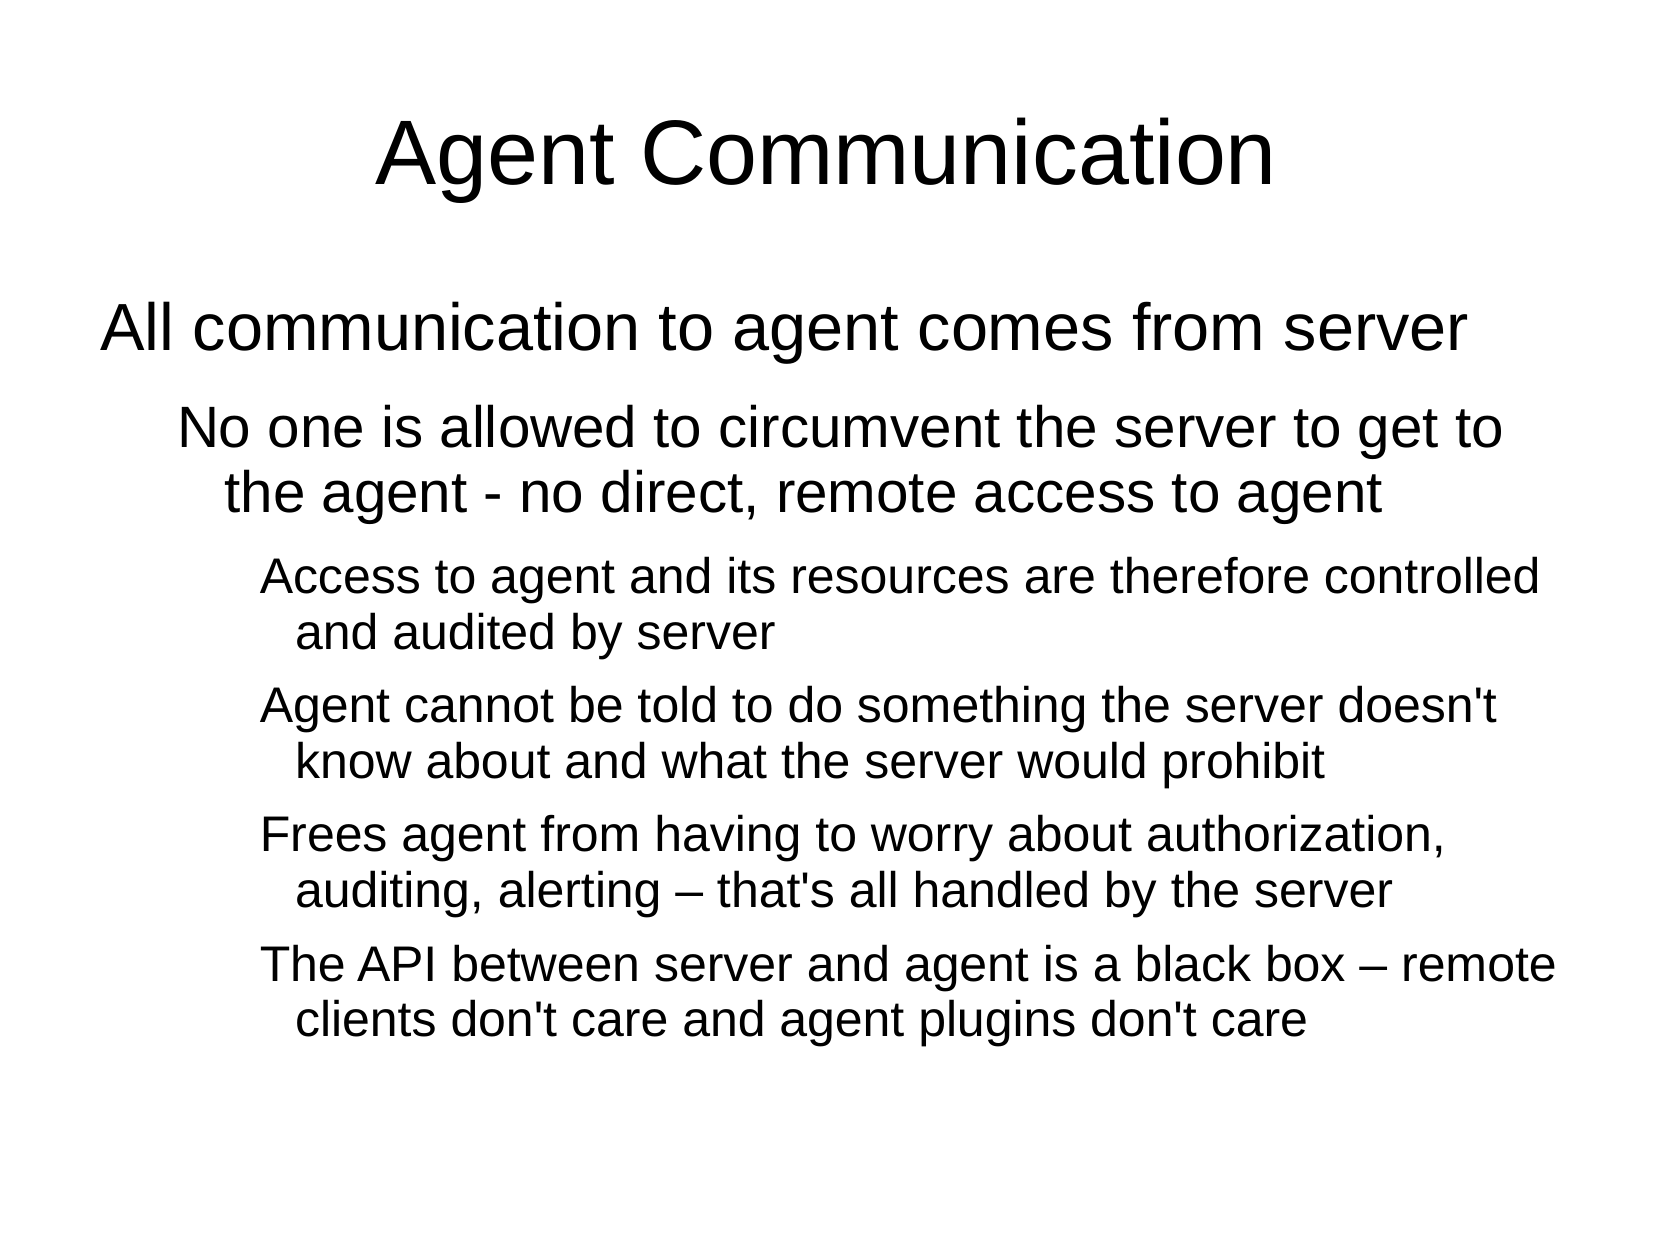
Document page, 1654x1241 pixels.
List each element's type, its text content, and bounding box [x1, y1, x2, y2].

list All communication to agent comes from server No one is allowed to circumvent the server to get to the agent - no direct, remote access to agent Access to agent and its resources are therefore controlled and audited by server Agent cannot be told to do something the server doesn't know about and what the server would prohibit Frees agent from having to worry about authorization, auditing, alerting – that's all handled by the server The API between server and agent is a black box – remote clients don't care and agent plugins don't care [82, 290, 1571, 1094]
title Agent Communication [82, 56, 1571, 250]
